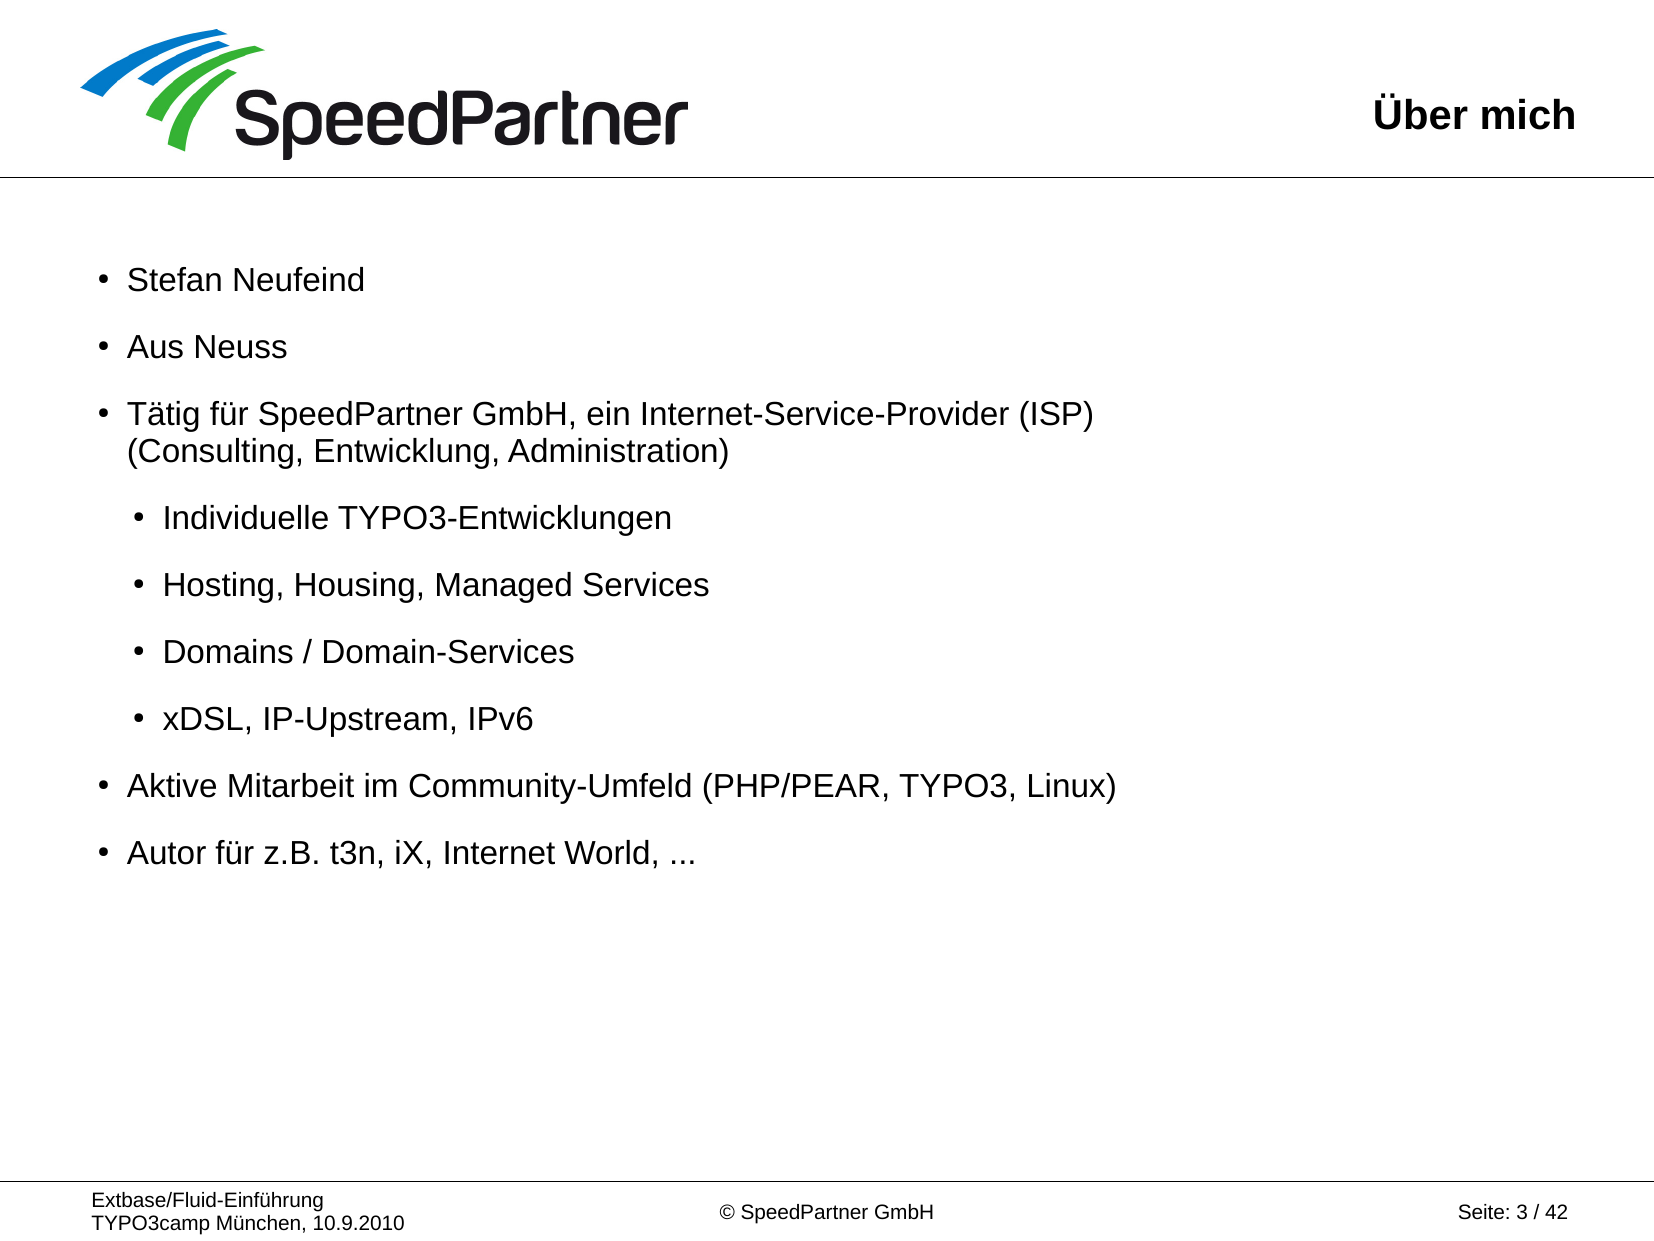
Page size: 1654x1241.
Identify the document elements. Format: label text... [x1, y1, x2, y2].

title Über mich [590, 70, 1577, 160]
picture [80, 29, 688, 160]
text_box Stefan Neufeind Aus Neuss Tätig für SpeedPartner GmbH, ein Internet-Service-Provider (ISP) (Consulting, Entwicklung, Administration) Individuelle TYPO3-Entwicklungen Hosting, Housing, Managed Services Domains / Domain-Services xDSL, IP-Upstream, IPv6 Aktive Mitarbeit im Community-Umfeld (PHP/PEAR, TYPO3, Linux) Autor für z.B. t3n, iX, Internet World, ... [82, 253, 1565, 1177]
